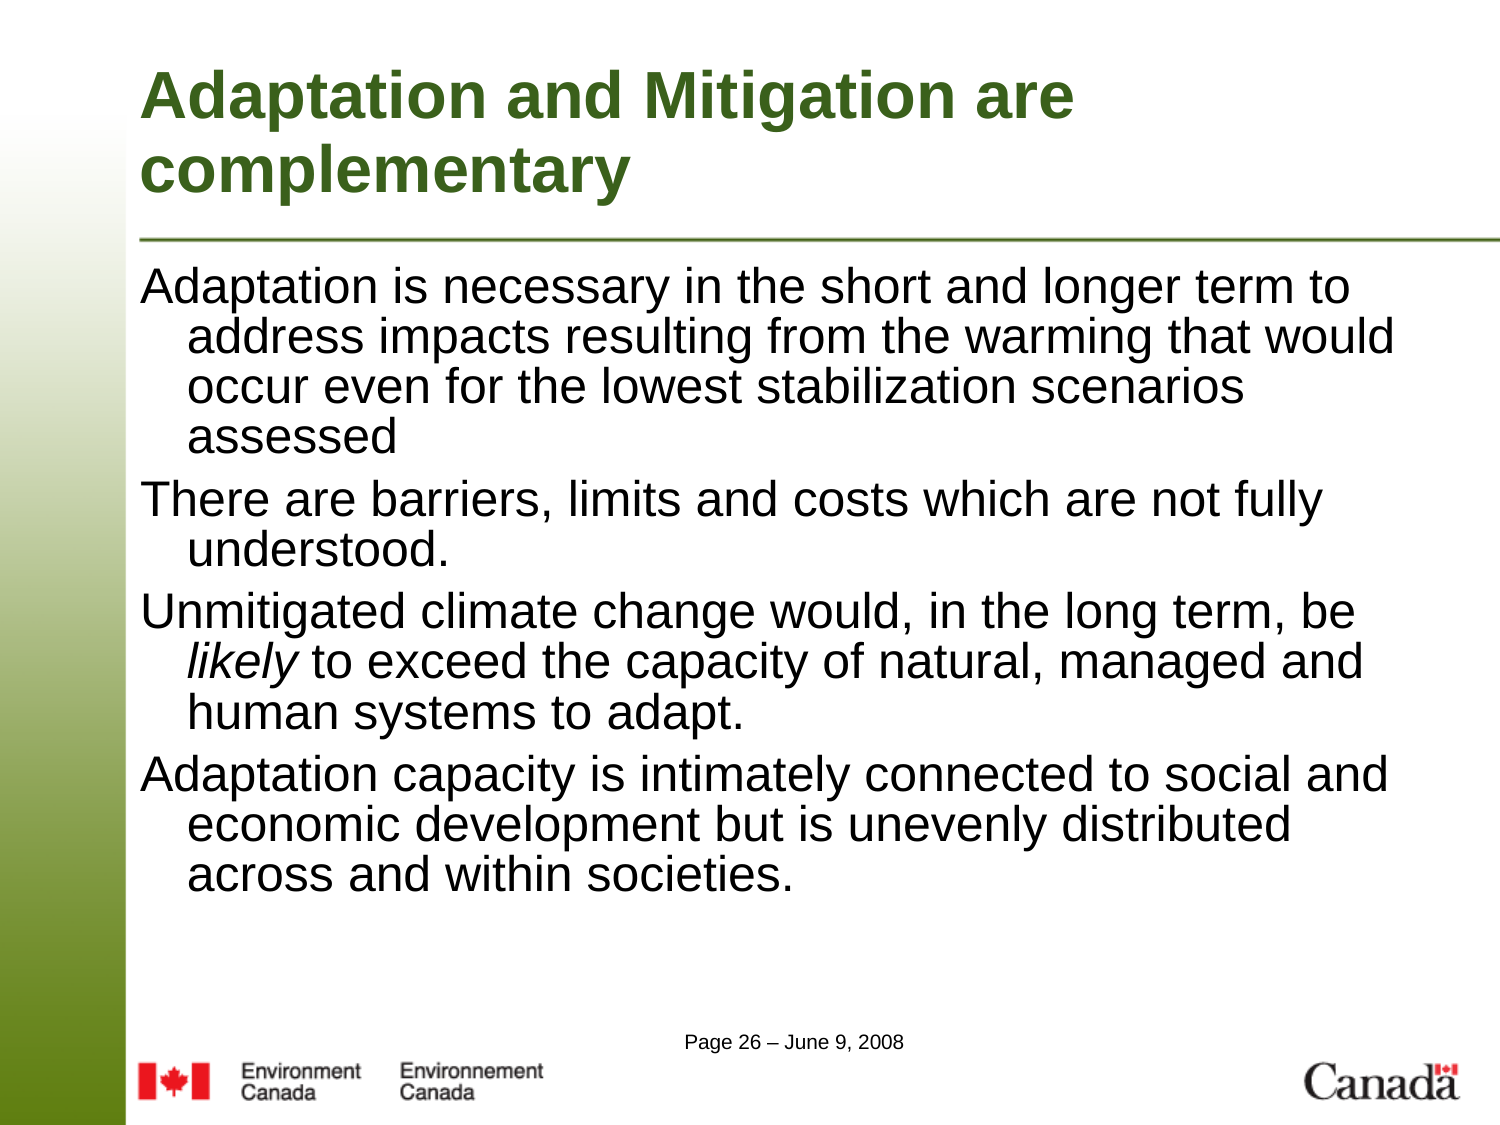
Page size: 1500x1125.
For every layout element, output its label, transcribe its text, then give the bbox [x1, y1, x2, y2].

title Adaptation and Mitigation are complementary [125, 44, 1463, 221]
picture [0, 0, 1500, 1125]
list Adaptation is necessary in the short and longer term to address impacts resulting from the warming that would occur even for the lowest stabilization scenarios assessed There are barriers, limits and costs which are not fully understood. Unmitigated climate change would, in the long term, be likely to exceed the capacity of natural, managed and human systems to adapt. Adaptation capacity is intimately connected to social and economic development but is unevenly distributed across and within societies. [125, 255, 1463, 1024]
